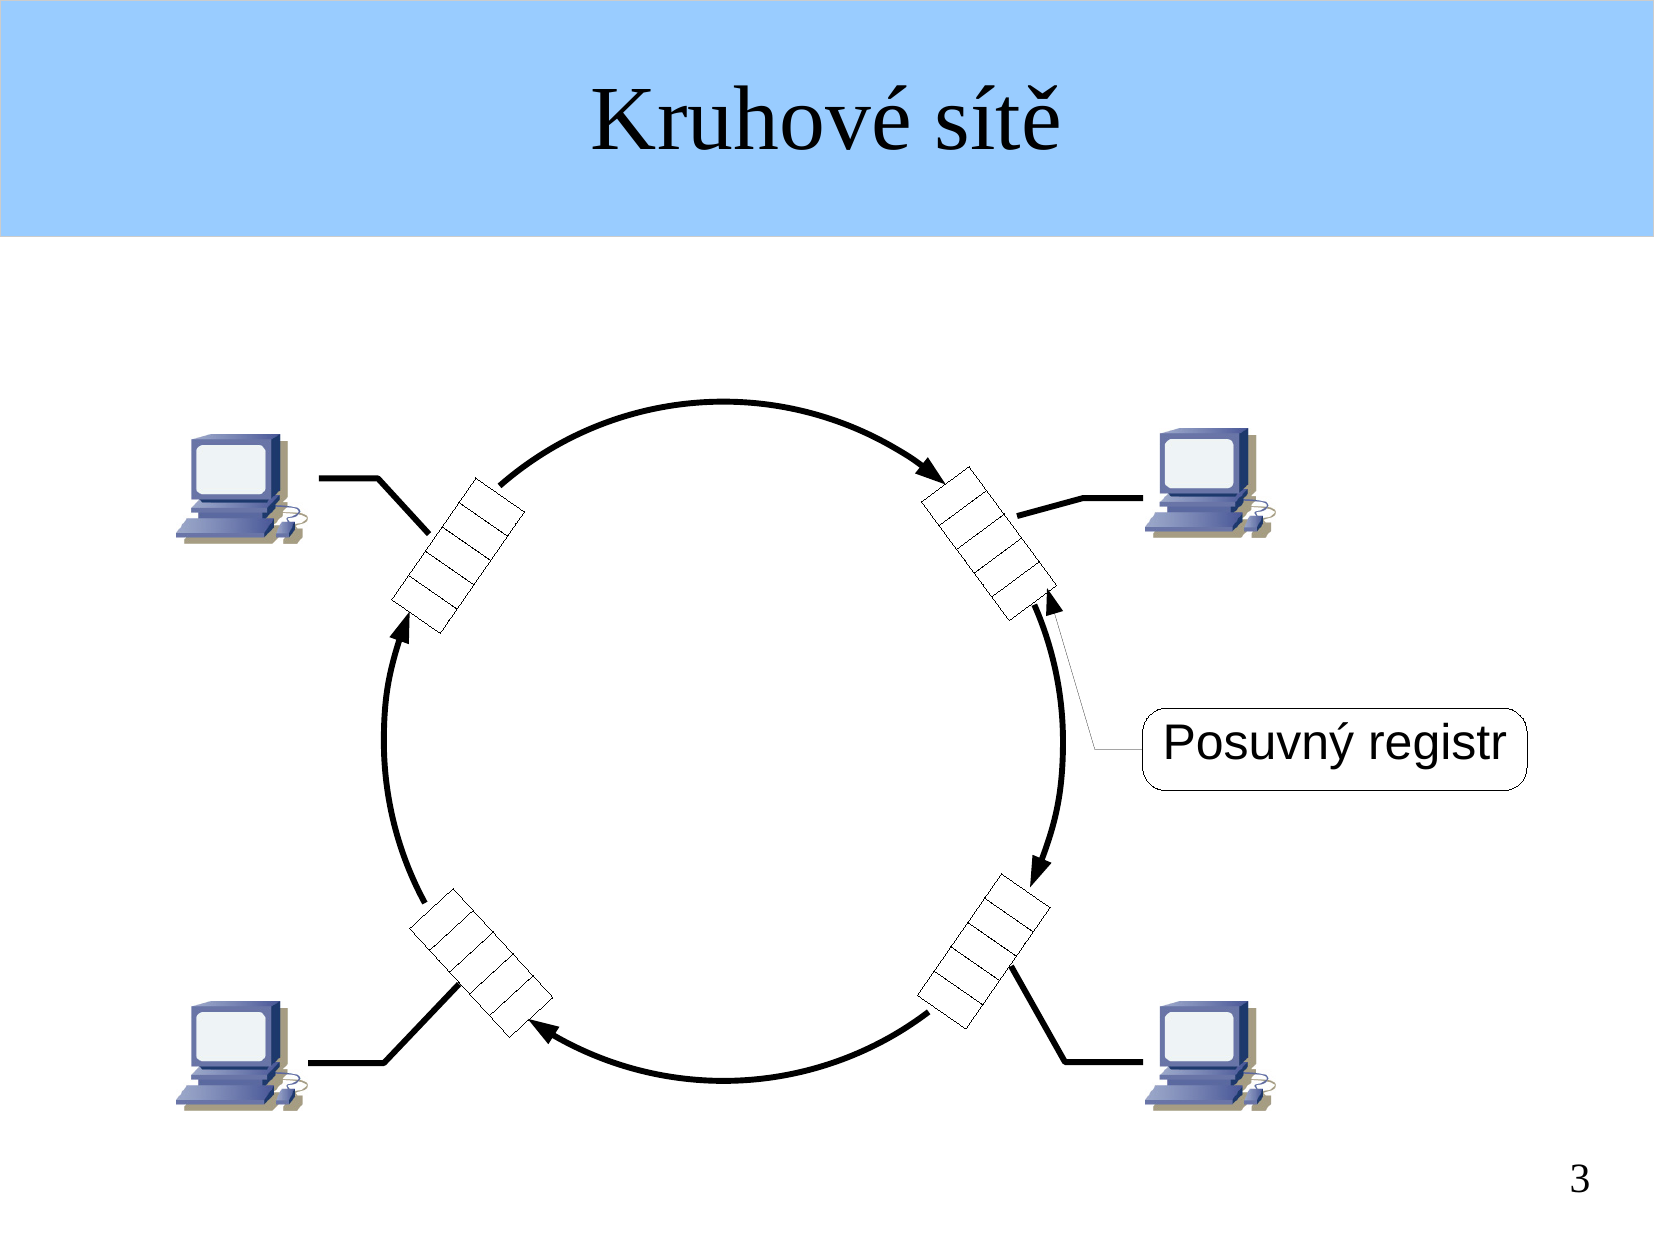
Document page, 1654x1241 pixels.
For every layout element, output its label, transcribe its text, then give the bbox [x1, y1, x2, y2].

picture [176, 434, 308, 544]
picture [1145, 428, 1276, 538]
text_box Posuvný registr [1142, 708, 1528, 791]
picture [176, 1001, 308, 1111]
title Kruhové sítě [0, 0, 1654, 237]
picture [1145, 1001, 1276, 1111]
